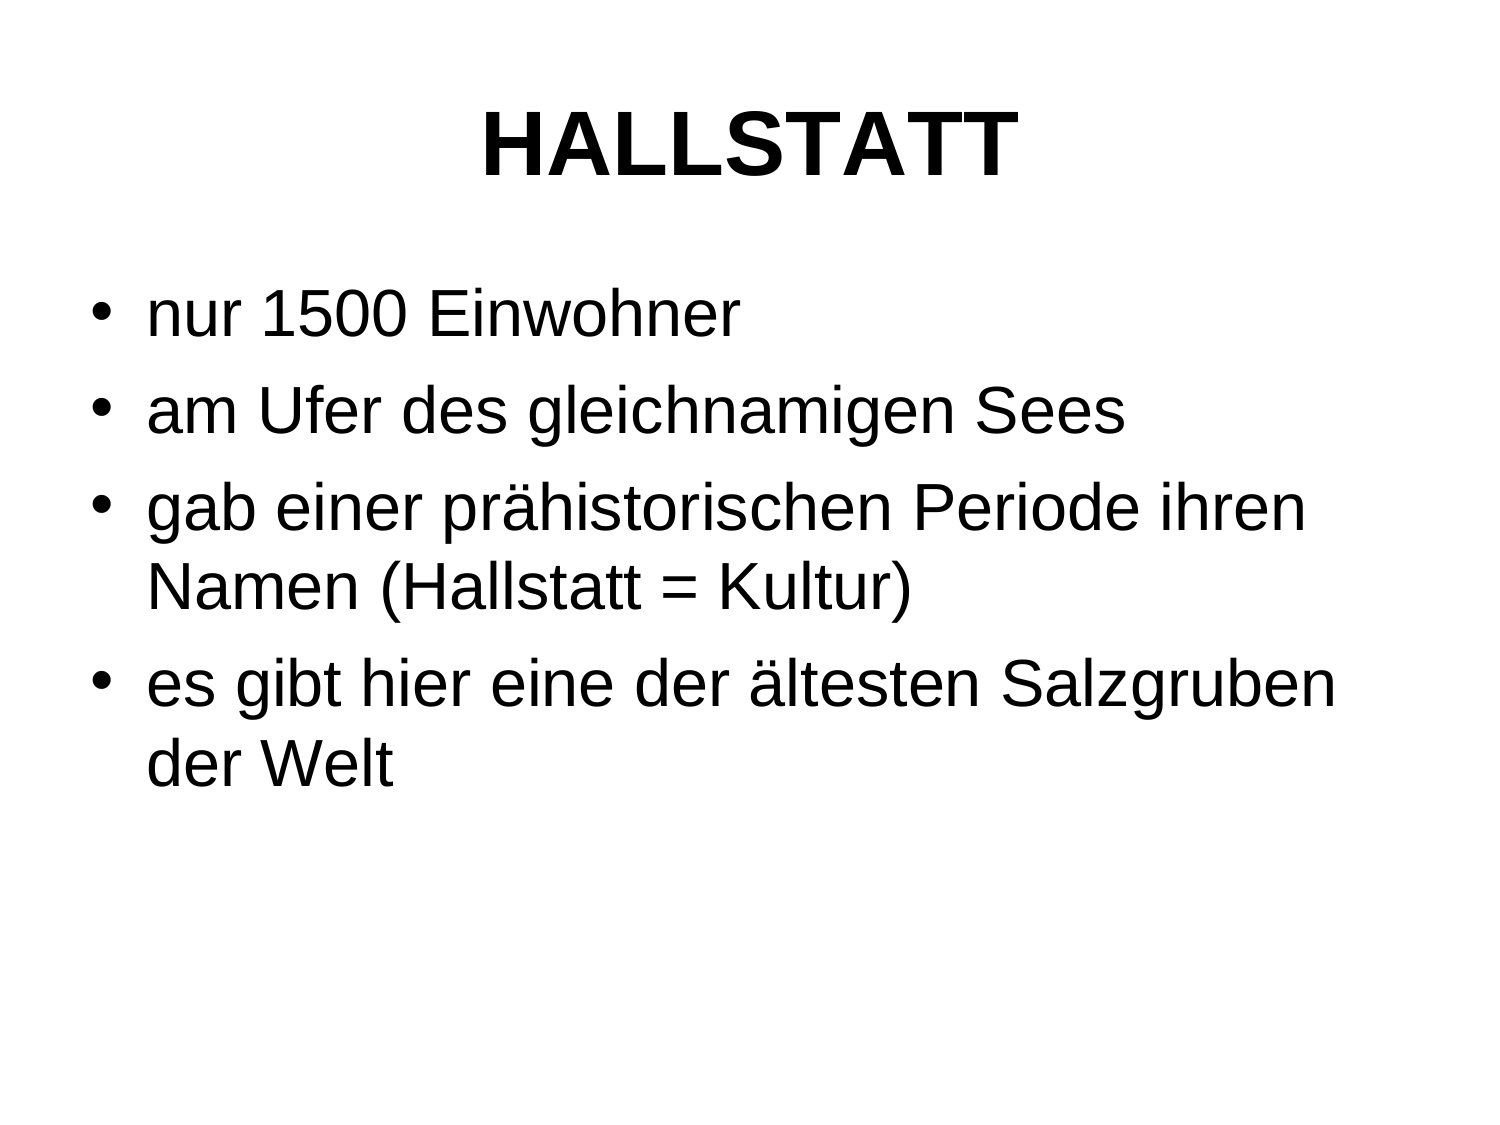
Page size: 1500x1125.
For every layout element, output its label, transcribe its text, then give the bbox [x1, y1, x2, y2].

title HALLSTATT [75, 45, 1426, 233]
list nur 1500 Einwohner am Ufer des gleichnamigen Sees gab einer prähistorischen Periode ihren Namen (Hallstatt = Kultur) es gibt hier eine der ältesten Salzgruben der Welt [75, 262, 1426, 1006]
